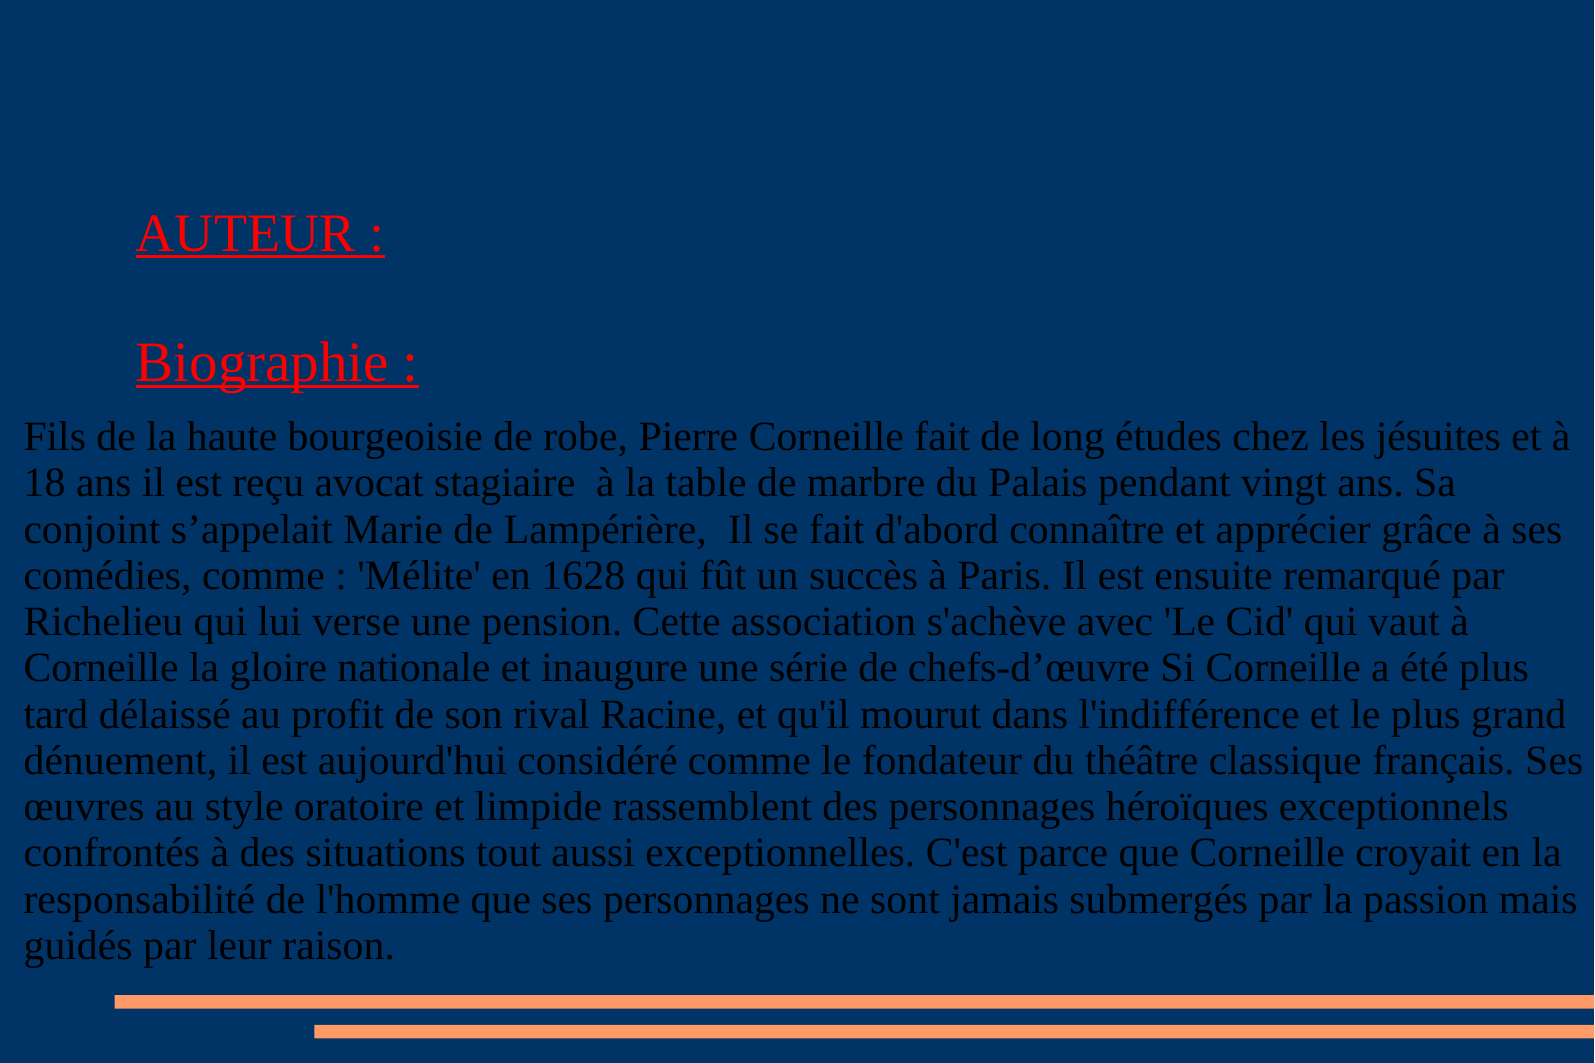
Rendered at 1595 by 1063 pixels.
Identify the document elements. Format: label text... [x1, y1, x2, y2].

list AUTEUR : Biographie : [47, 203, 1435, 413]
text_box Fils de la haute bourgeoisie de robe, Pierre Corneille fait de long études chez les jésuites et à 18 ans il est reçu avocat stagiaire à la table de marbre du Palais pendant vingt ans. Sa conjoint s’appelait Marie de Lampérière, Il se fait d'abord connaître et apprécier grâce à ses comédies, comme : 'Mélite' en 1628 qui fût un succès à Paris. Il est ensuite remarqué par Richelieu qui lui verse une pension. Cette association s'achève avec 'Le Cid' qui vaut à Corneille la gloire nationale et inaugure une série de chefs-d’œuvre Si Corneille a été plus tard délaissé au profit de son rival Racine, et qu'il mourut dans l'indifférence et le plus grand dénuement, il est aujourd'hui considéré comme le fondateur du théâtre classique français. Ses œuvres au style oratoire et limpide rassemblent des personnages héroïques exceptionnels confrontés à des situations tout aussi exceptionnelles. C'est parce que Corneille croyait en la responsabilité de l'homme que ses personnages ne sont jamais submergés par la passion mais guidés par leur raison. [23, 413, 1595, 978]
